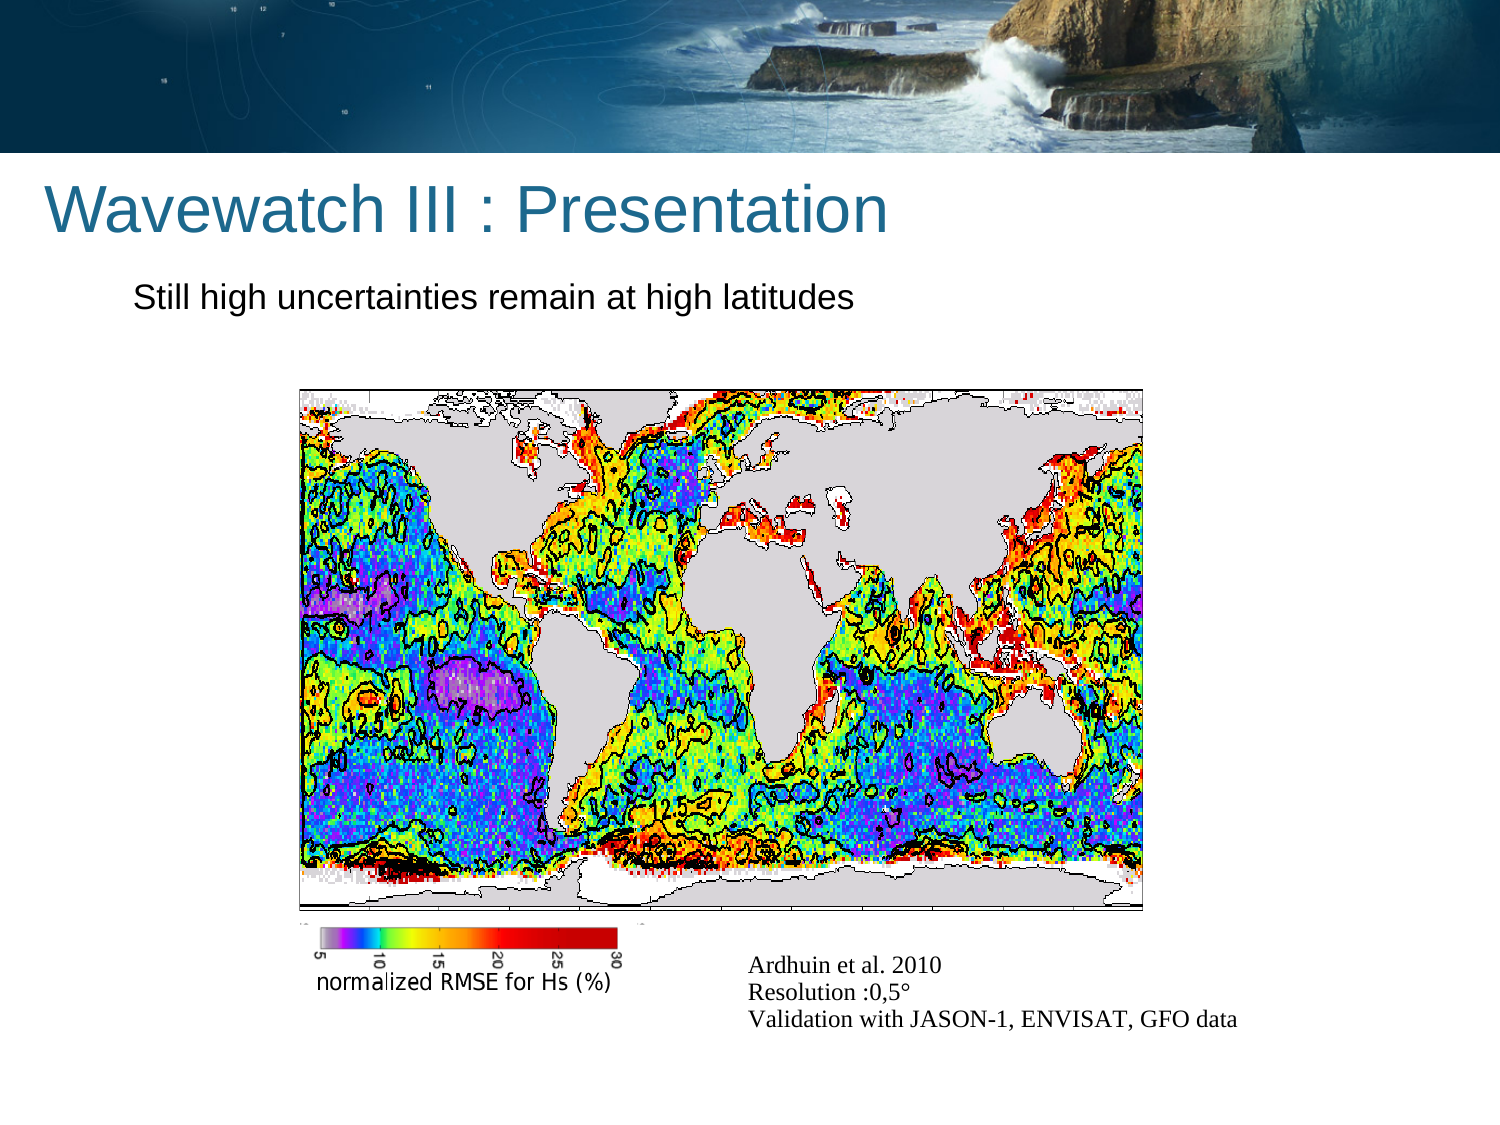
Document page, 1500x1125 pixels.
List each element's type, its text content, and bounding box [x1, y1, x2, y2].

picture [295, 383, 1153, 919]
picture [300, 922, 646, 1004]
title Wavewatch III : Presentation [29, 118, 1214, 294]
text_box Ardhuin et al. 2010 Resolution :0,5° Validation with JASON-1, ENVISAT, GFO data [733, 944, 1329, 1044]
text_box Still high uncertainties remain at high latitudes [118, 264, 975, 384]
picture [0, 0, 1500, 153]
